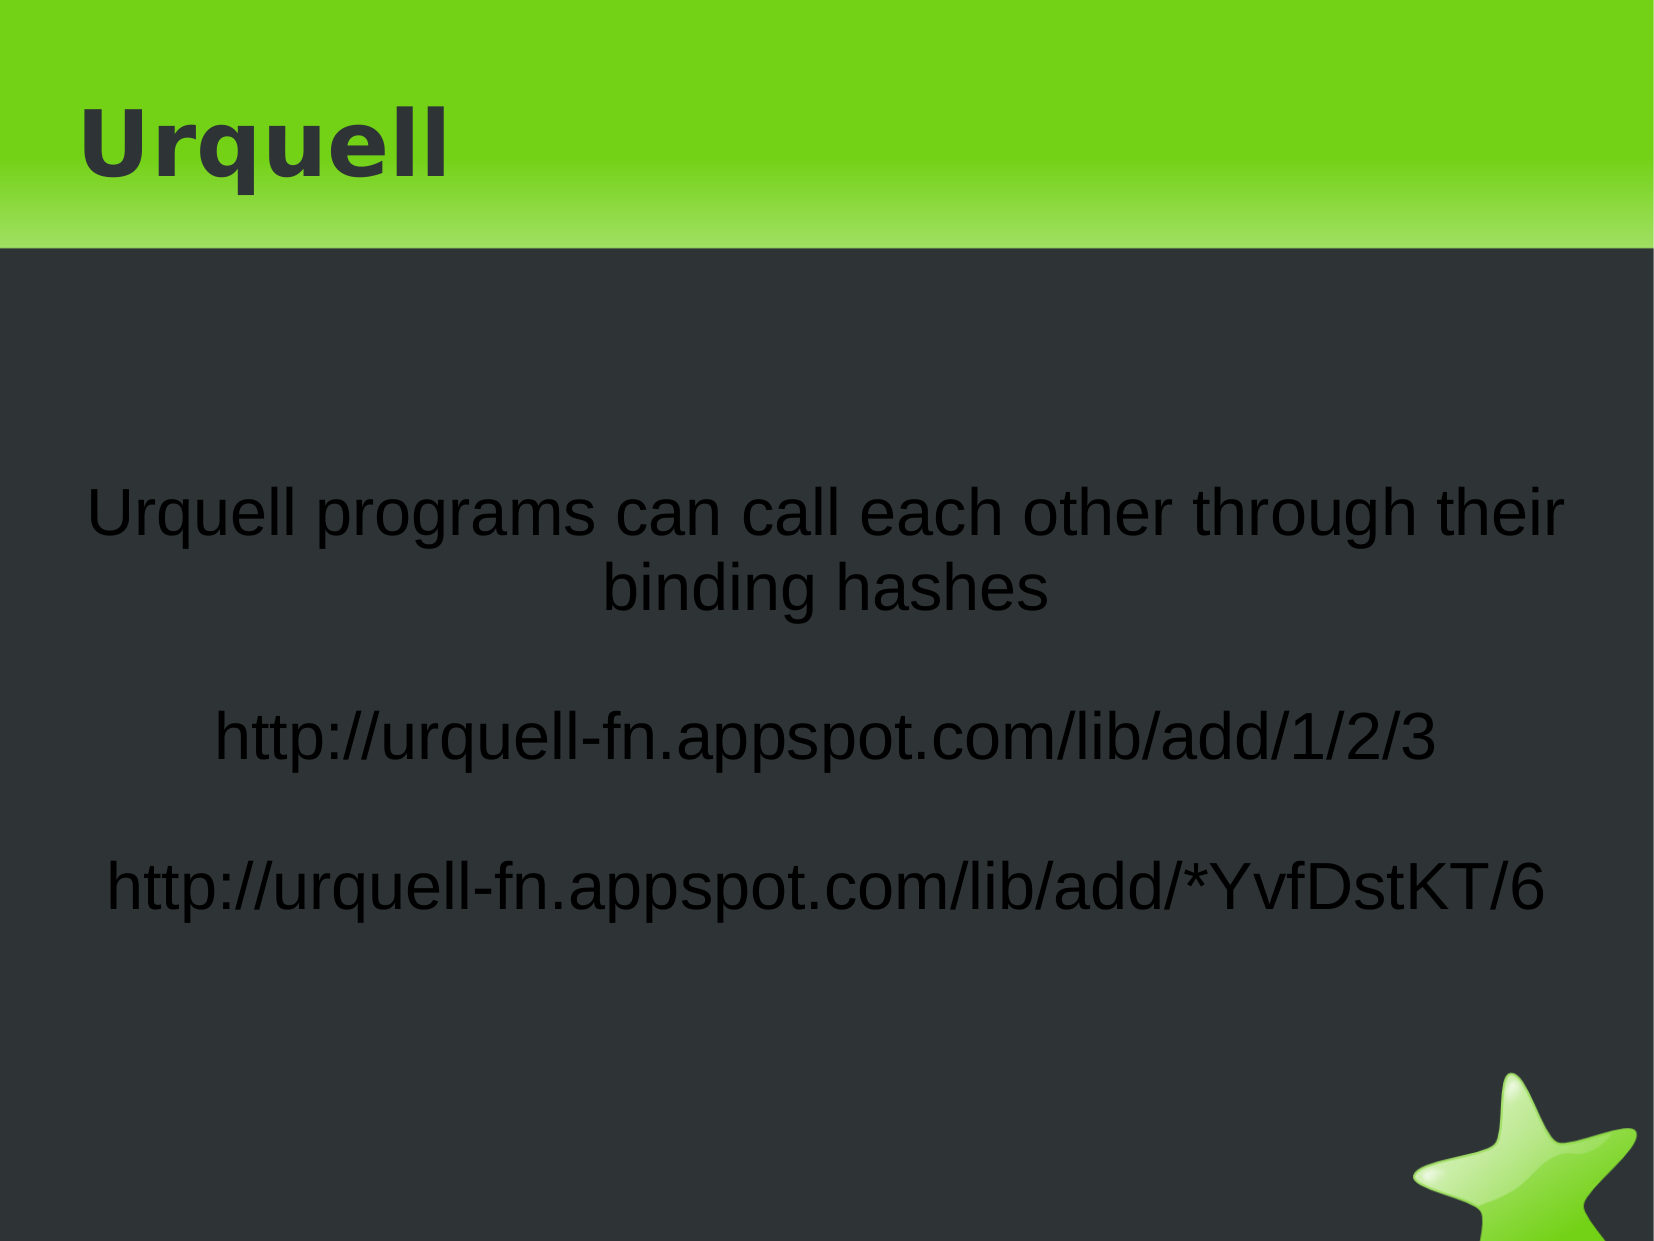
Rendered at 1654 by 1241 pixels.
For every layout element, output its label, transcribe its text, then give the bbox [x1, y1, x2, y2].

picture [0, 0, 1654, 1241]
subtitle Urquell programs can call each other through their binding hashes http://urquell-fn.appspot.com/lib/add/1/2/3 http://urquell-fn.appspot.com/lib/add/*YvfDstKT/6 [82, 290, 1571, 1109]
title Urquell [76, 41, 1565, 249]
